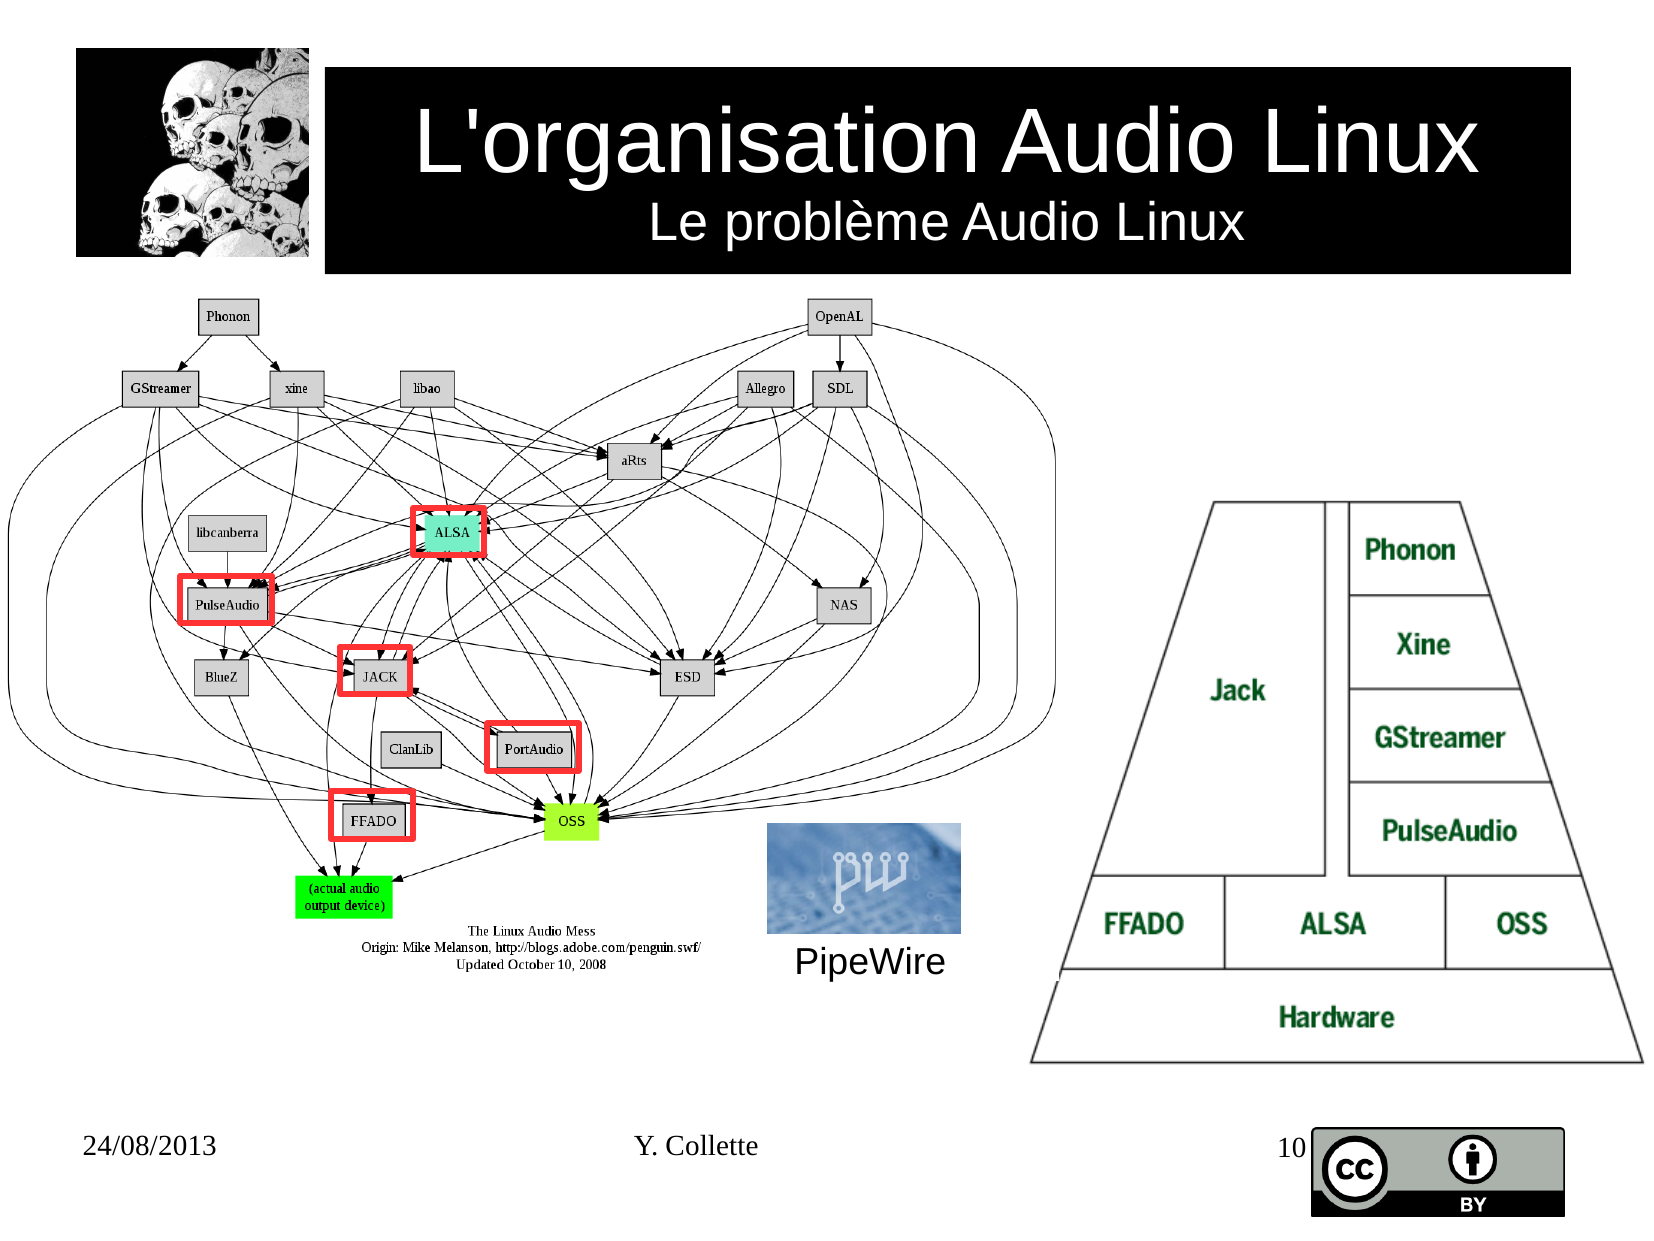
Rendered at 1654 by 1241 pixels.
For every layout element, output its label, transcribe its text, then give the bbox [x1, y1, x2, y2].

picture [76, 48, 309, 257]
text_box PipeWire [779, 933, 981, 990]
title L'organisation Audio Linux Le problème Audio Linux [324, 67, 1571, 275]
picture [4, 295, 1654, 1085]
picture [1311, 1127, 1565, 1217]
